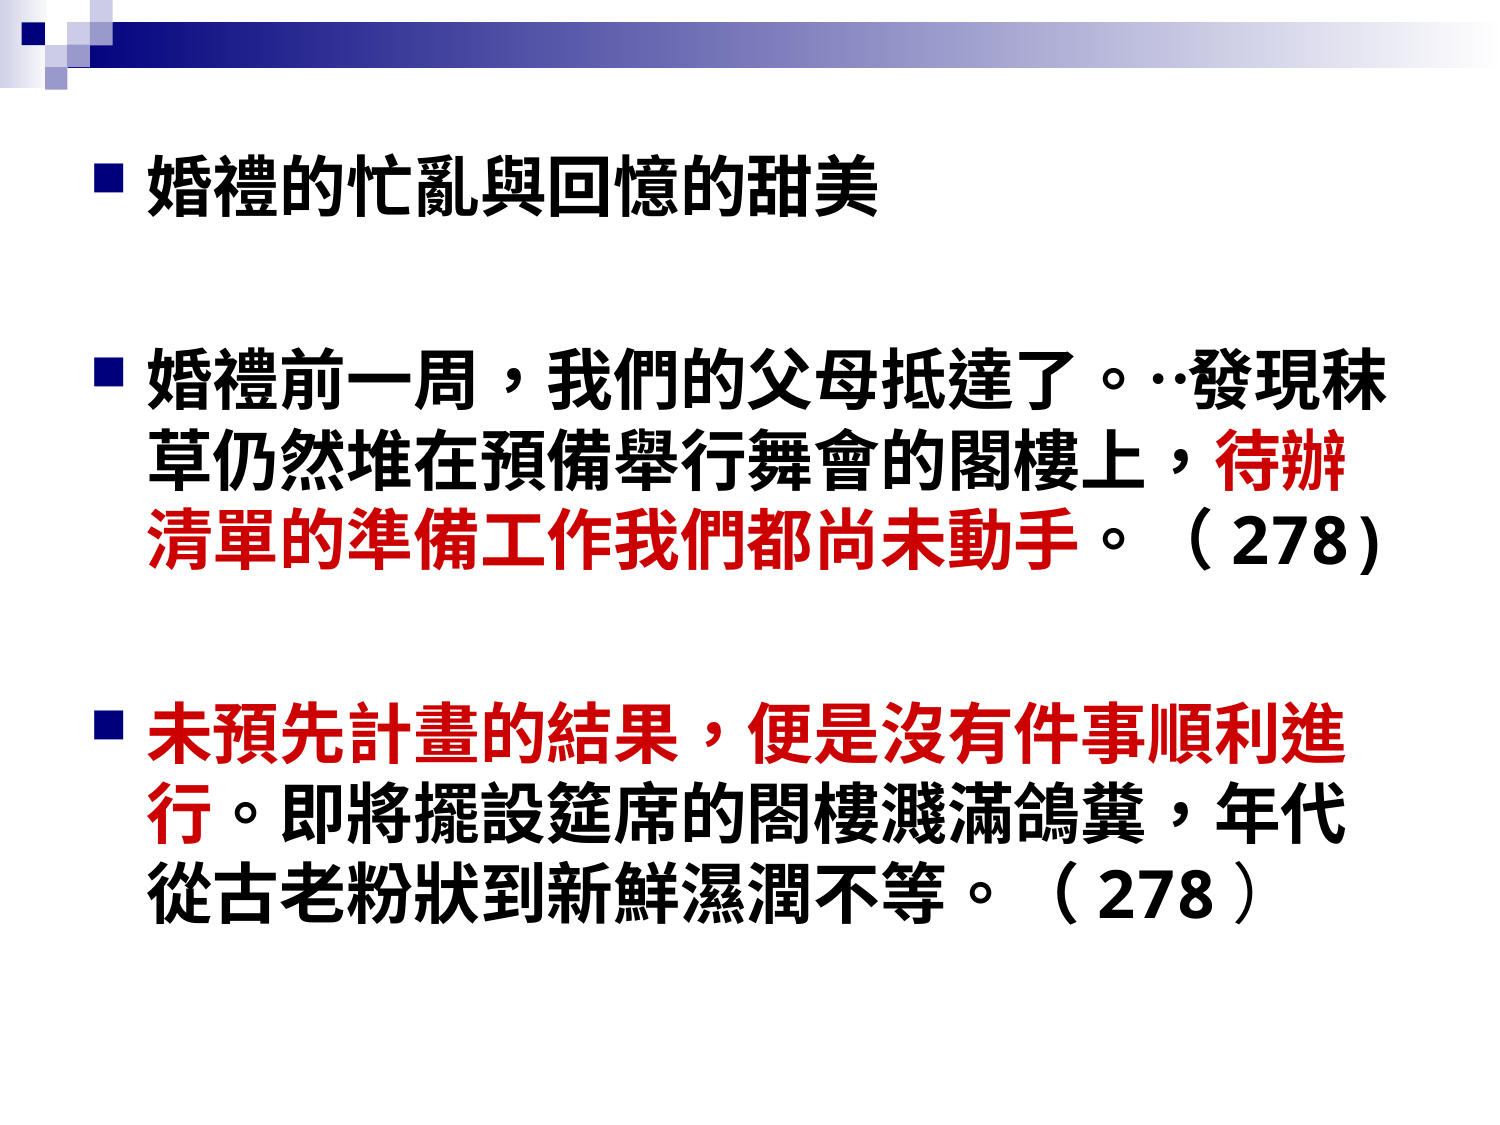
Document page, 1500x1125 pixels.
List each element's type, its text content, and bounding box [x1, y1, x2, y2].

list 婚禮的忙亂與回憶的甜美 婚禮前一周，我們的父母抵達了。…發現秣草仍然堆在預備舉行舞會的閣樓上，待辦清單的準備工作我們都尚未動手。（278) 未預先計畫的結果，便是沒有件事順利進行。即將擺設筵席的閤樓濺滿鴿糞，年代從古老粉狀到新鮮濕潤不等。（278） [75, 137, 1426, 963]
